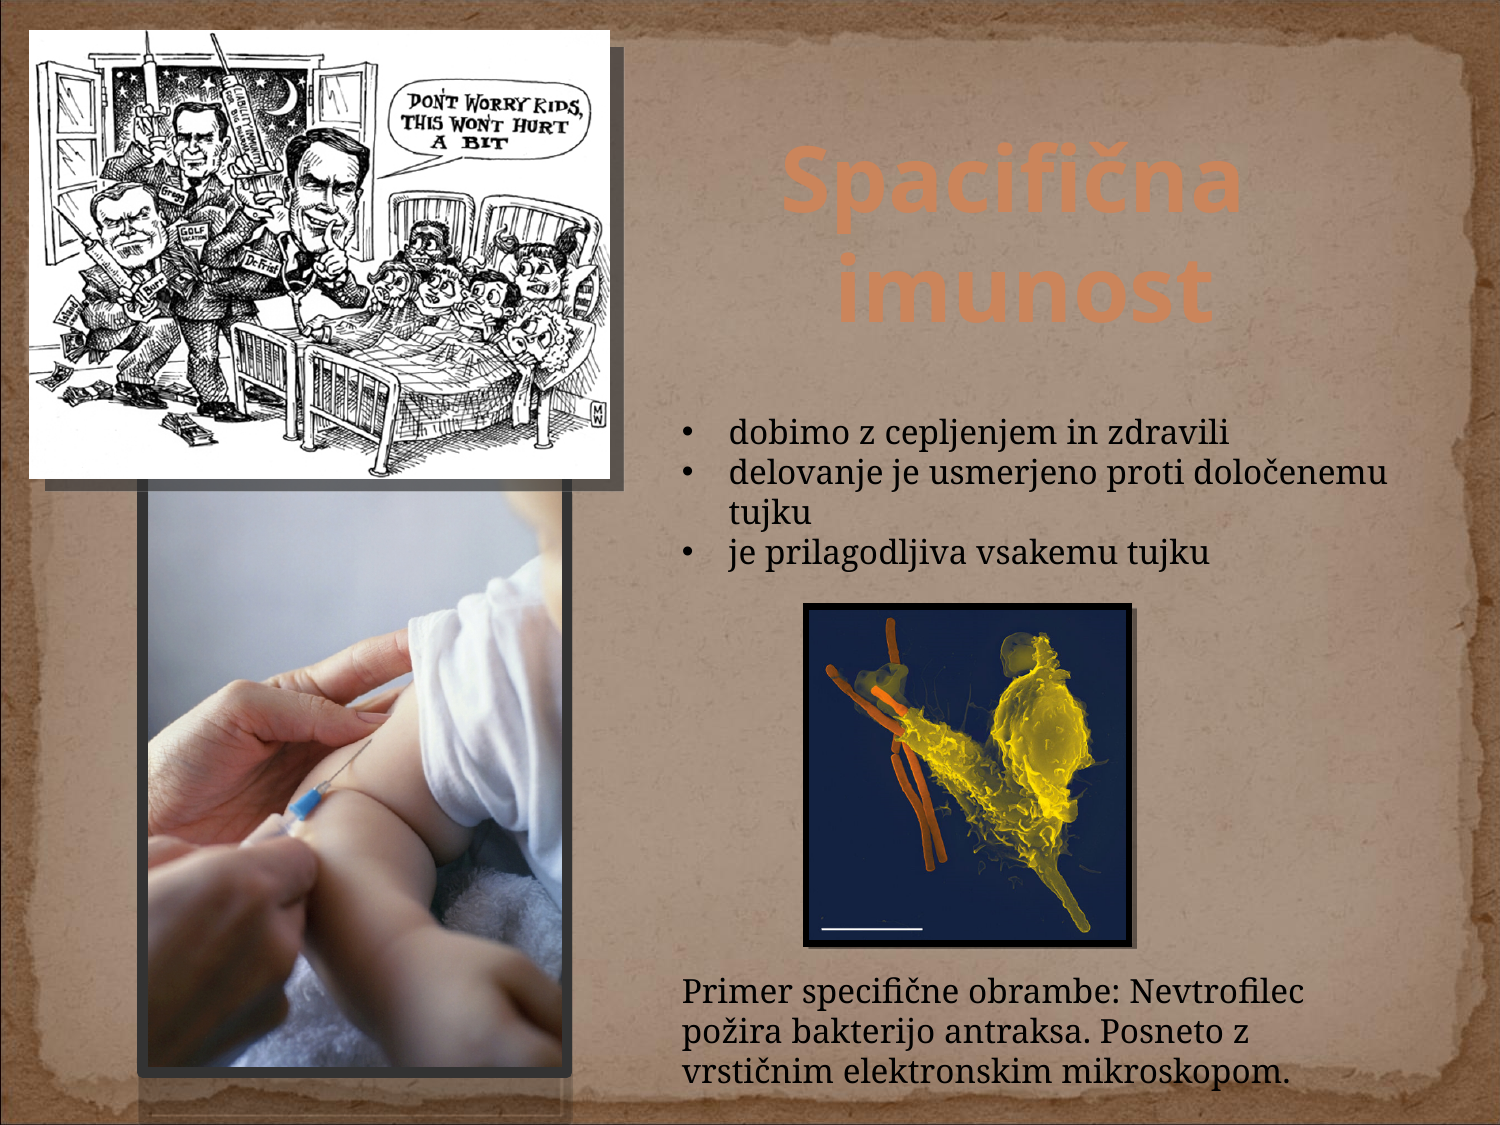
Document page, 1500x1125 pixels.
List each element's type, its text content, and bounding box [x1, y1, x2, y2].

text_box Spacifična imunost [702, 113, 1347, 349]
picture [0, 0, 1500, 1125]
text_box dobimo z cepljenjem in zdravili delovanje je usmerjeno proti določenemu tujku je prilagodljiva vsakemu tujku Primer specifične obrambe: Nevtrofilec požira bakterijo antraksa. Posneto z vrstičnim elektronskim mikroskopom. [667, 404, 1418, 1098]
